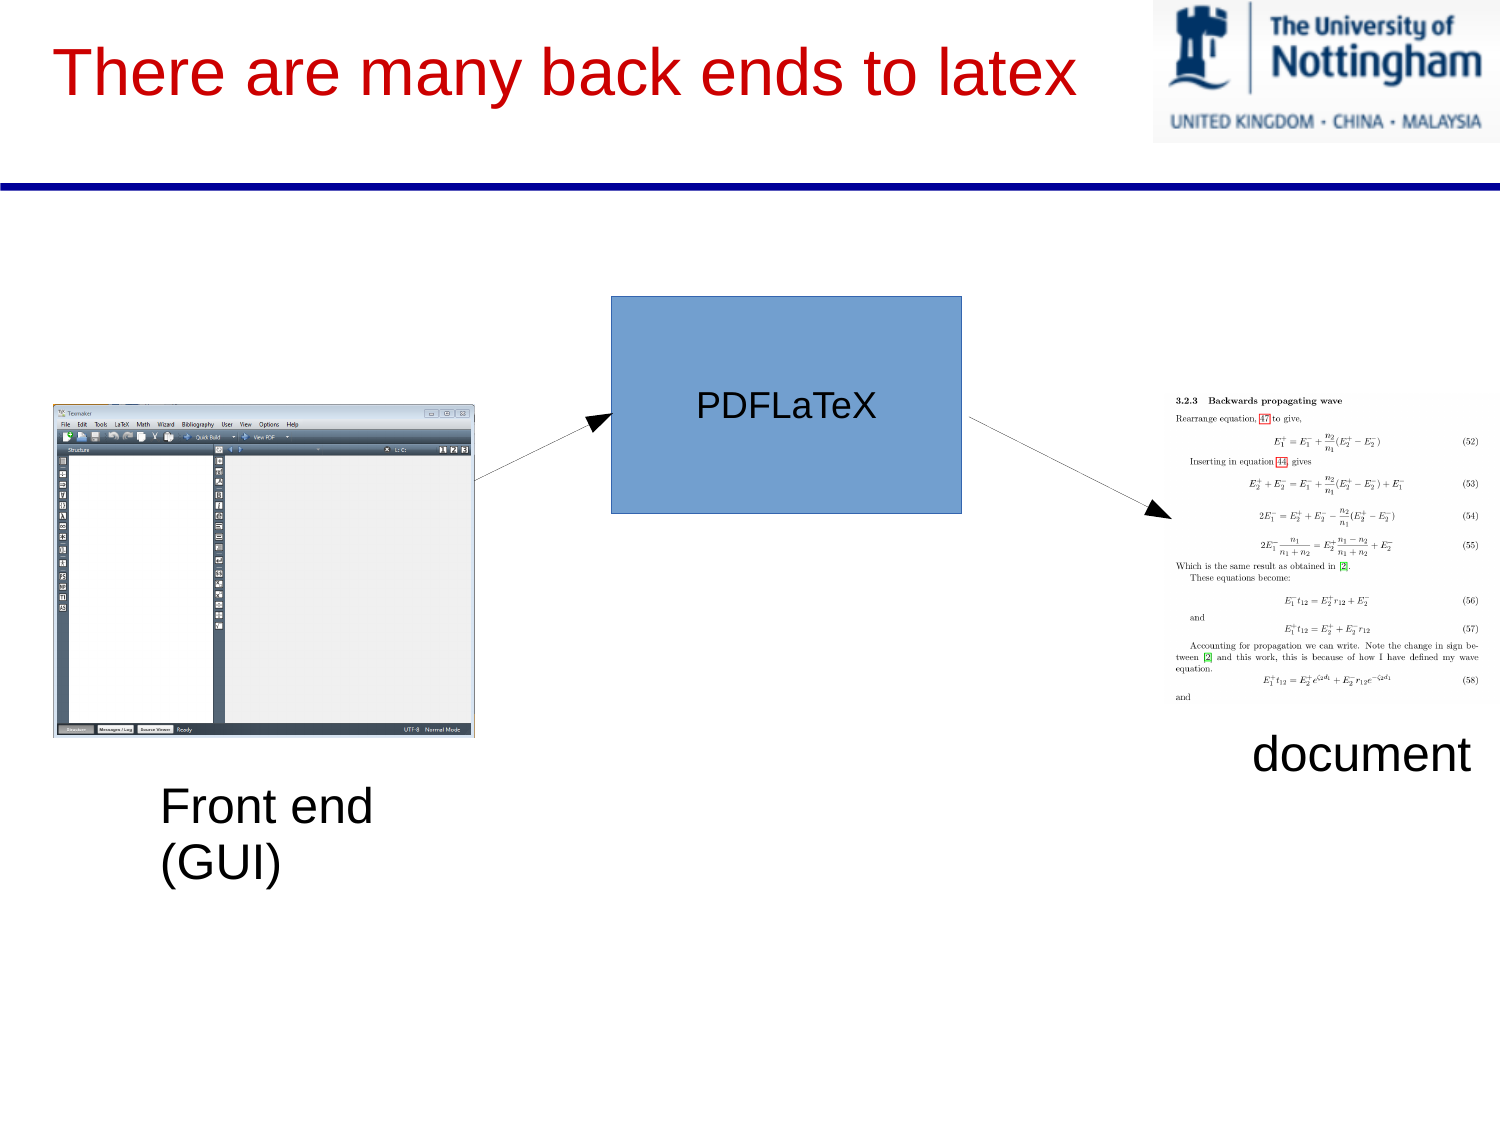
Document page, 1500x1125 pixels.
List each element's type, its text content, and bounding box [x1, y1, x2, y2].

text_box document [1201, 718, 1500, 921]
picture [53, 404, 475, 738]
text_box PDFLaTeX [611, 296, 962, 514]
text_box There are many back ends to latex [38, 27, 1158, 139]
picture [1164, 393, 1500, 704]
picture [1153, 0, 1500, 143]
text_box Front end (GUI) [109, 770, 461, 973]
